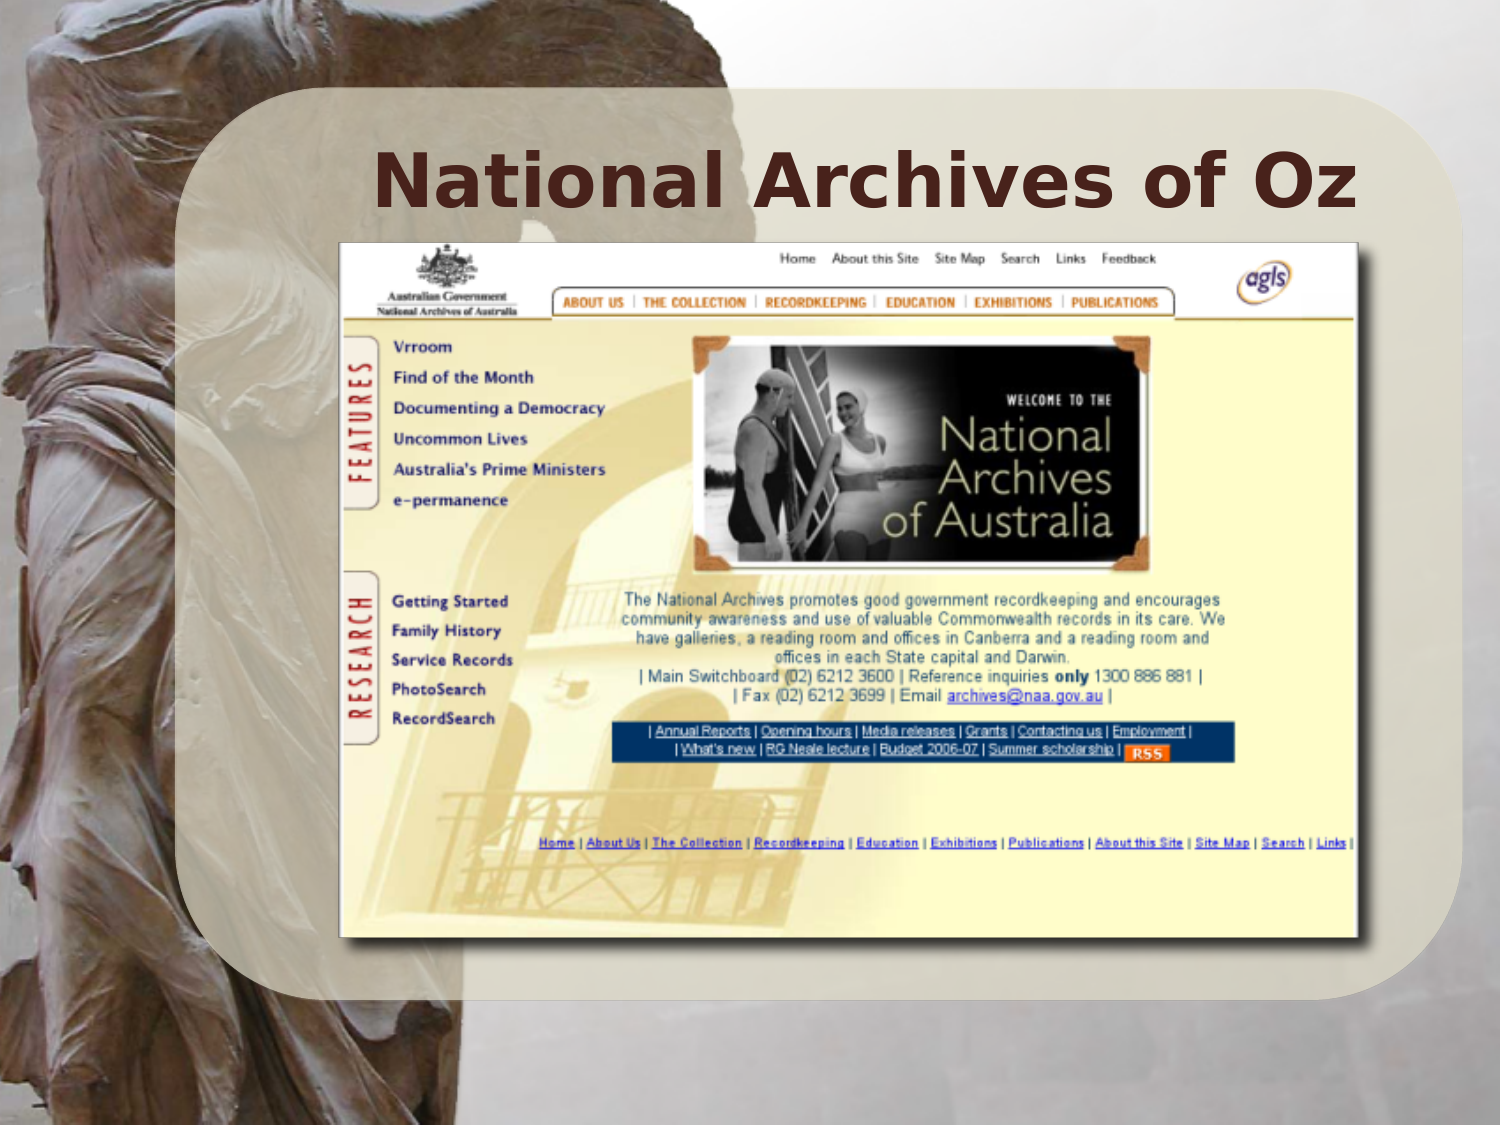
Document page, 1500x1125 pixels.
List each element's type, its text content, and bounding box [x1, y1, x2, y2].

title National Archives of Oz [200, 87, 1375, 276]
picture [0, 0, 1500, 1125]
